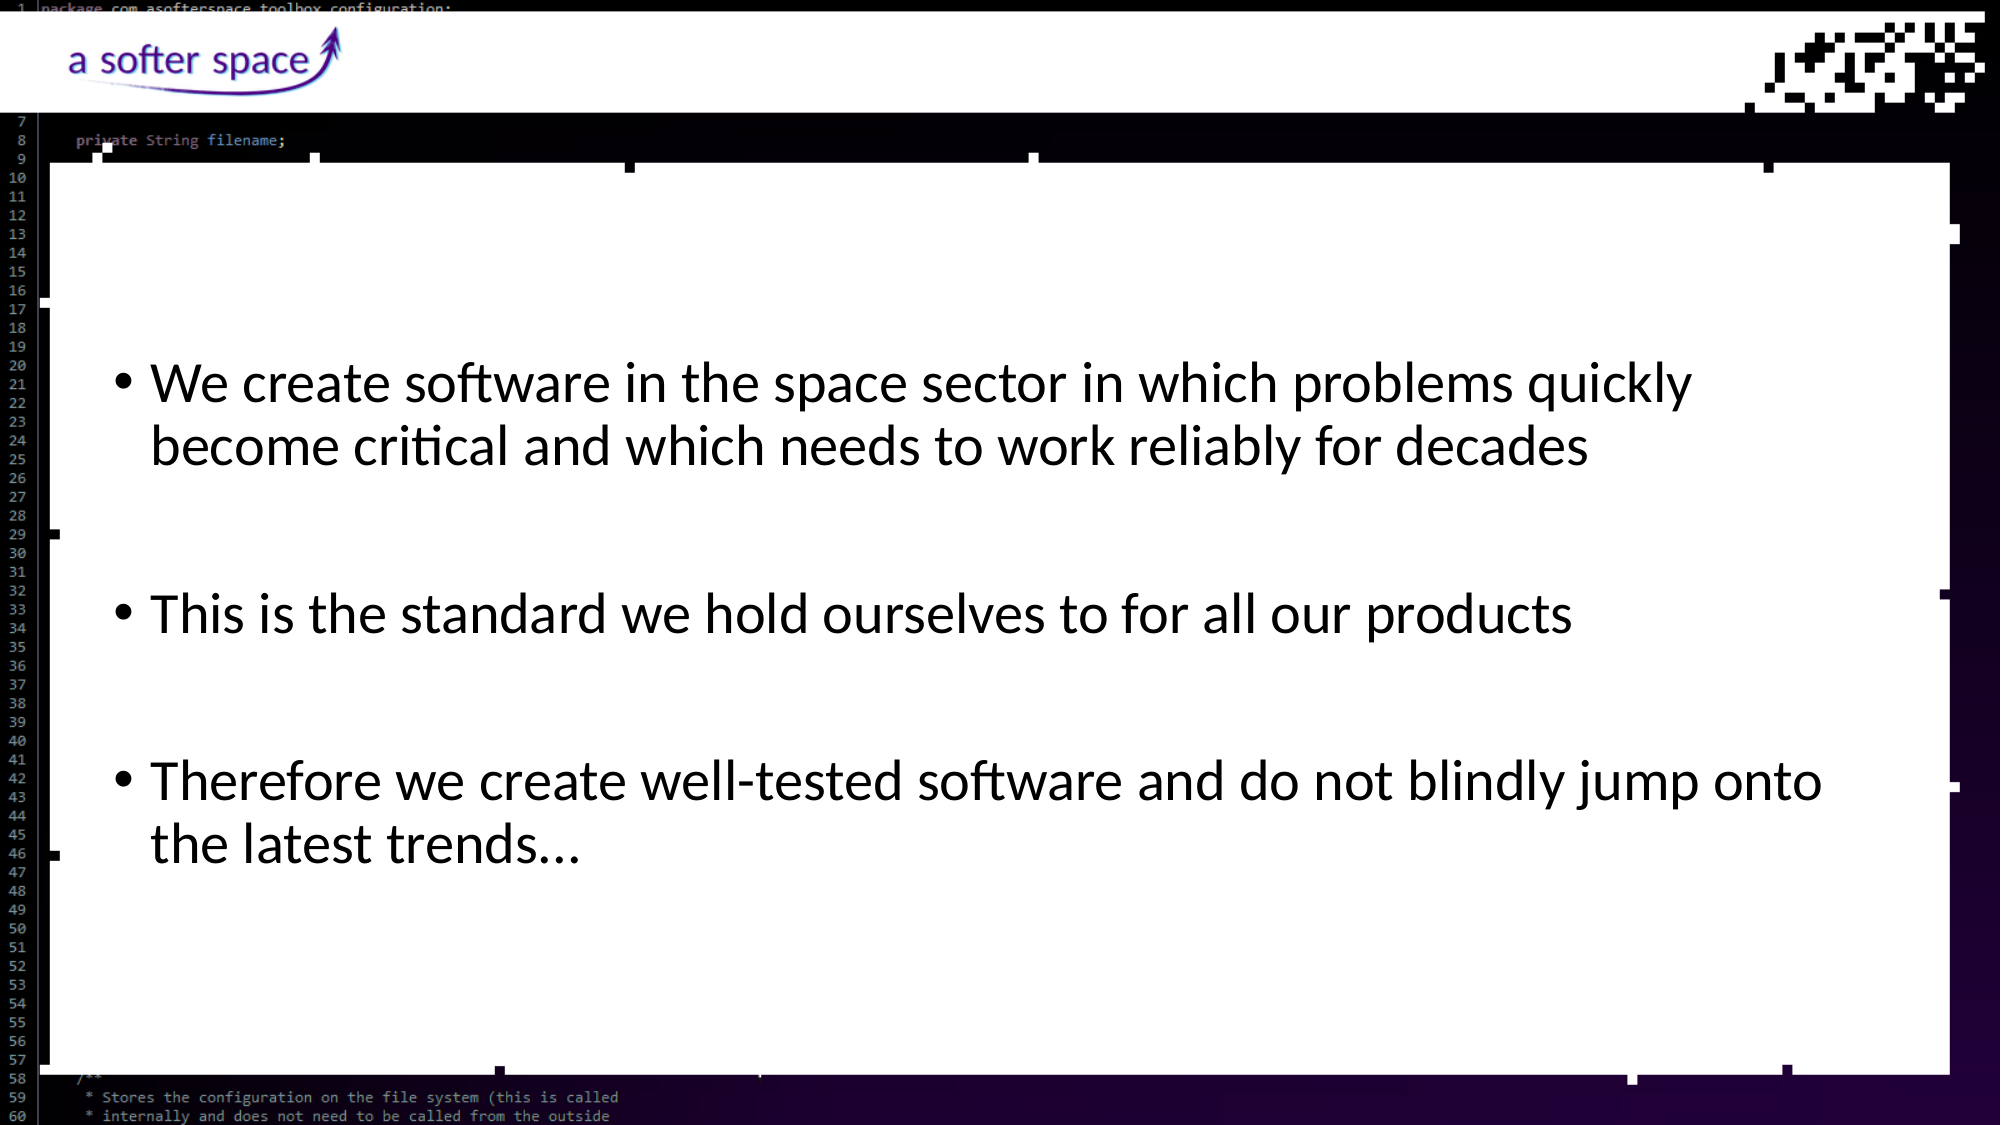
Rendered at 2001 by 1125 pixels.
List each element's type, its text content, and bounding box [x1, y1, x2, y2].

list We create software in the space sector in which problems quickly become critical and which needs to work reliably for decades This is the standard we hold ourselves to for all our products Therefore we create well-tested software and do not blindly jump onto the latest trends... [98, 253, 1902, 1021]
picture [0, 0, 2000, 1125]
